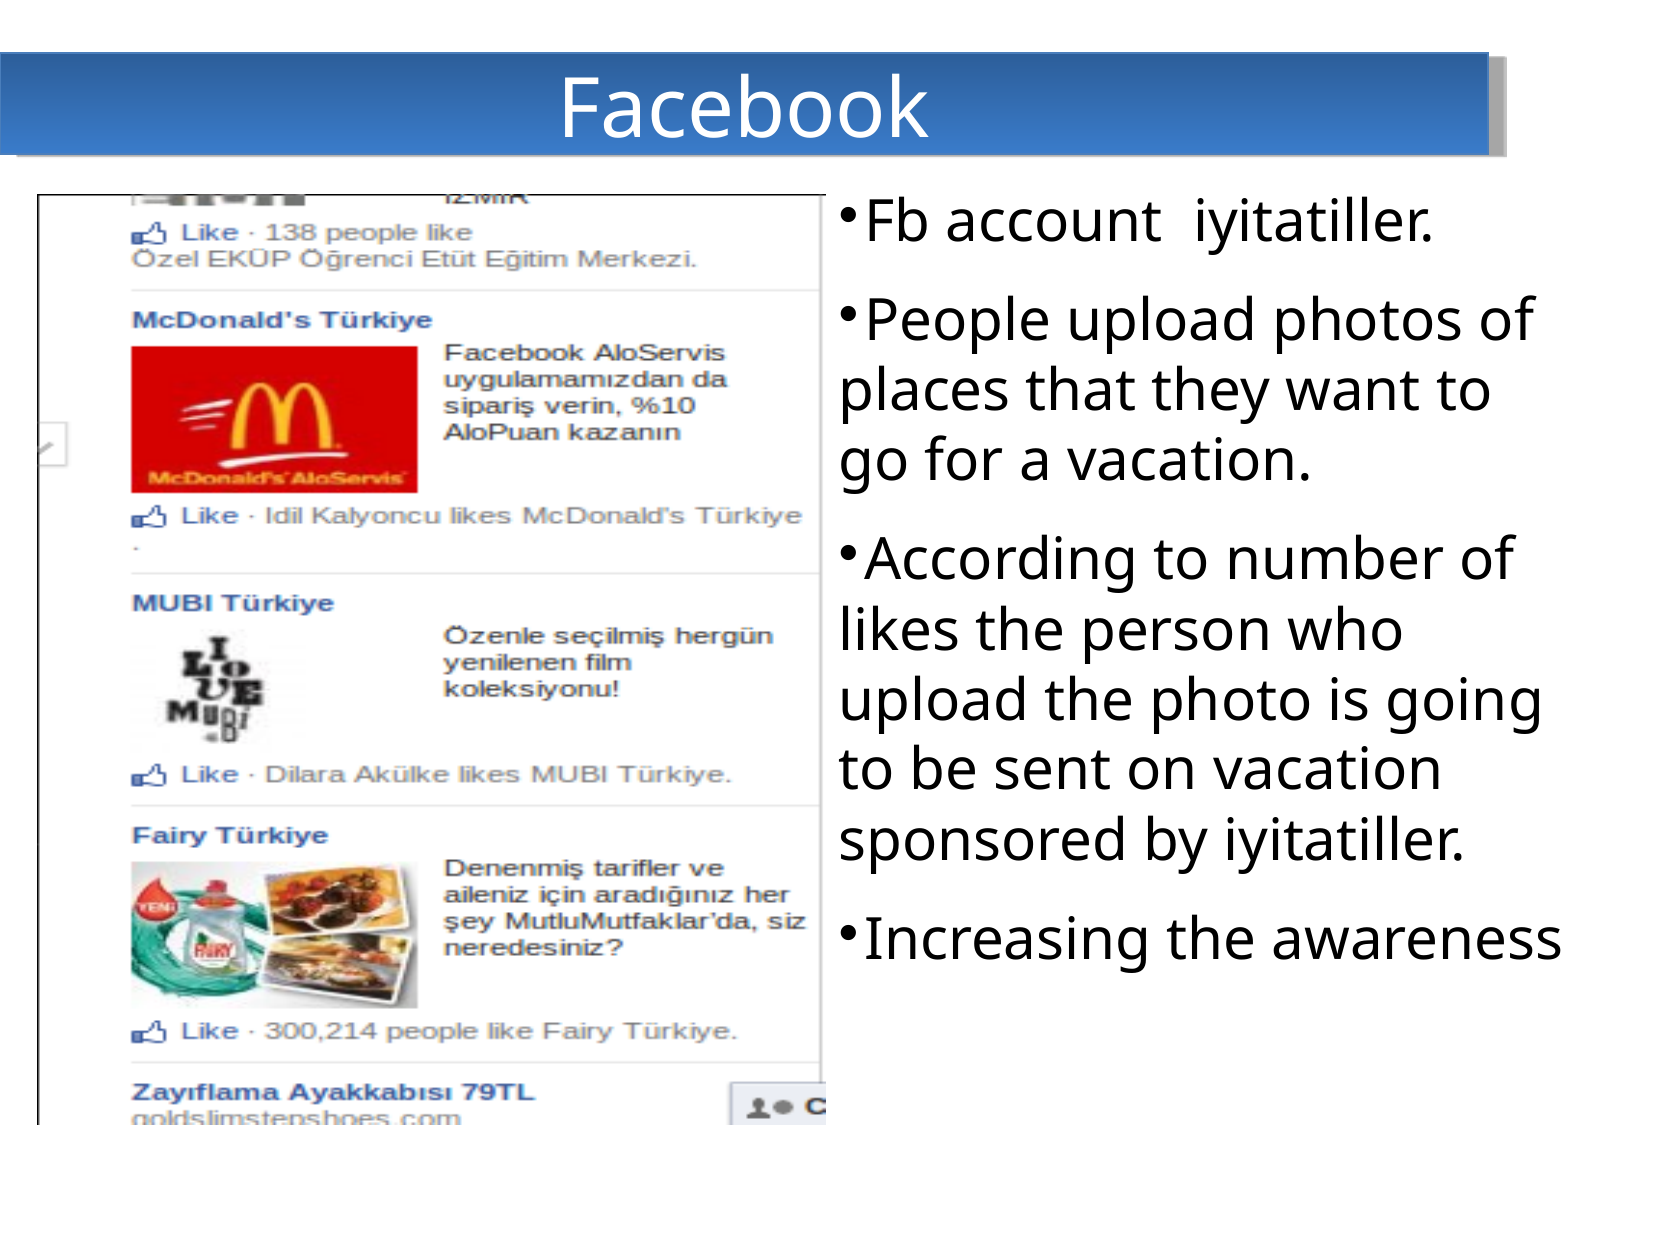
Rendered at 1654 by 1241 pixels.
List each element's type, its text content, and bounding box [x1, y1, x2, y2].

text_box Facebook [0, 53, 1488, 155]
picture [37, 194, 826, 1126]
text_box Fb account iyitatiller. People upload photos of places that they want to go for a vacation. According to number of likes the person who upload the photo is going to be sent on vacation sponsored by iyitatiller. Increasing the awareness [838, 183, 1565, 1128]
